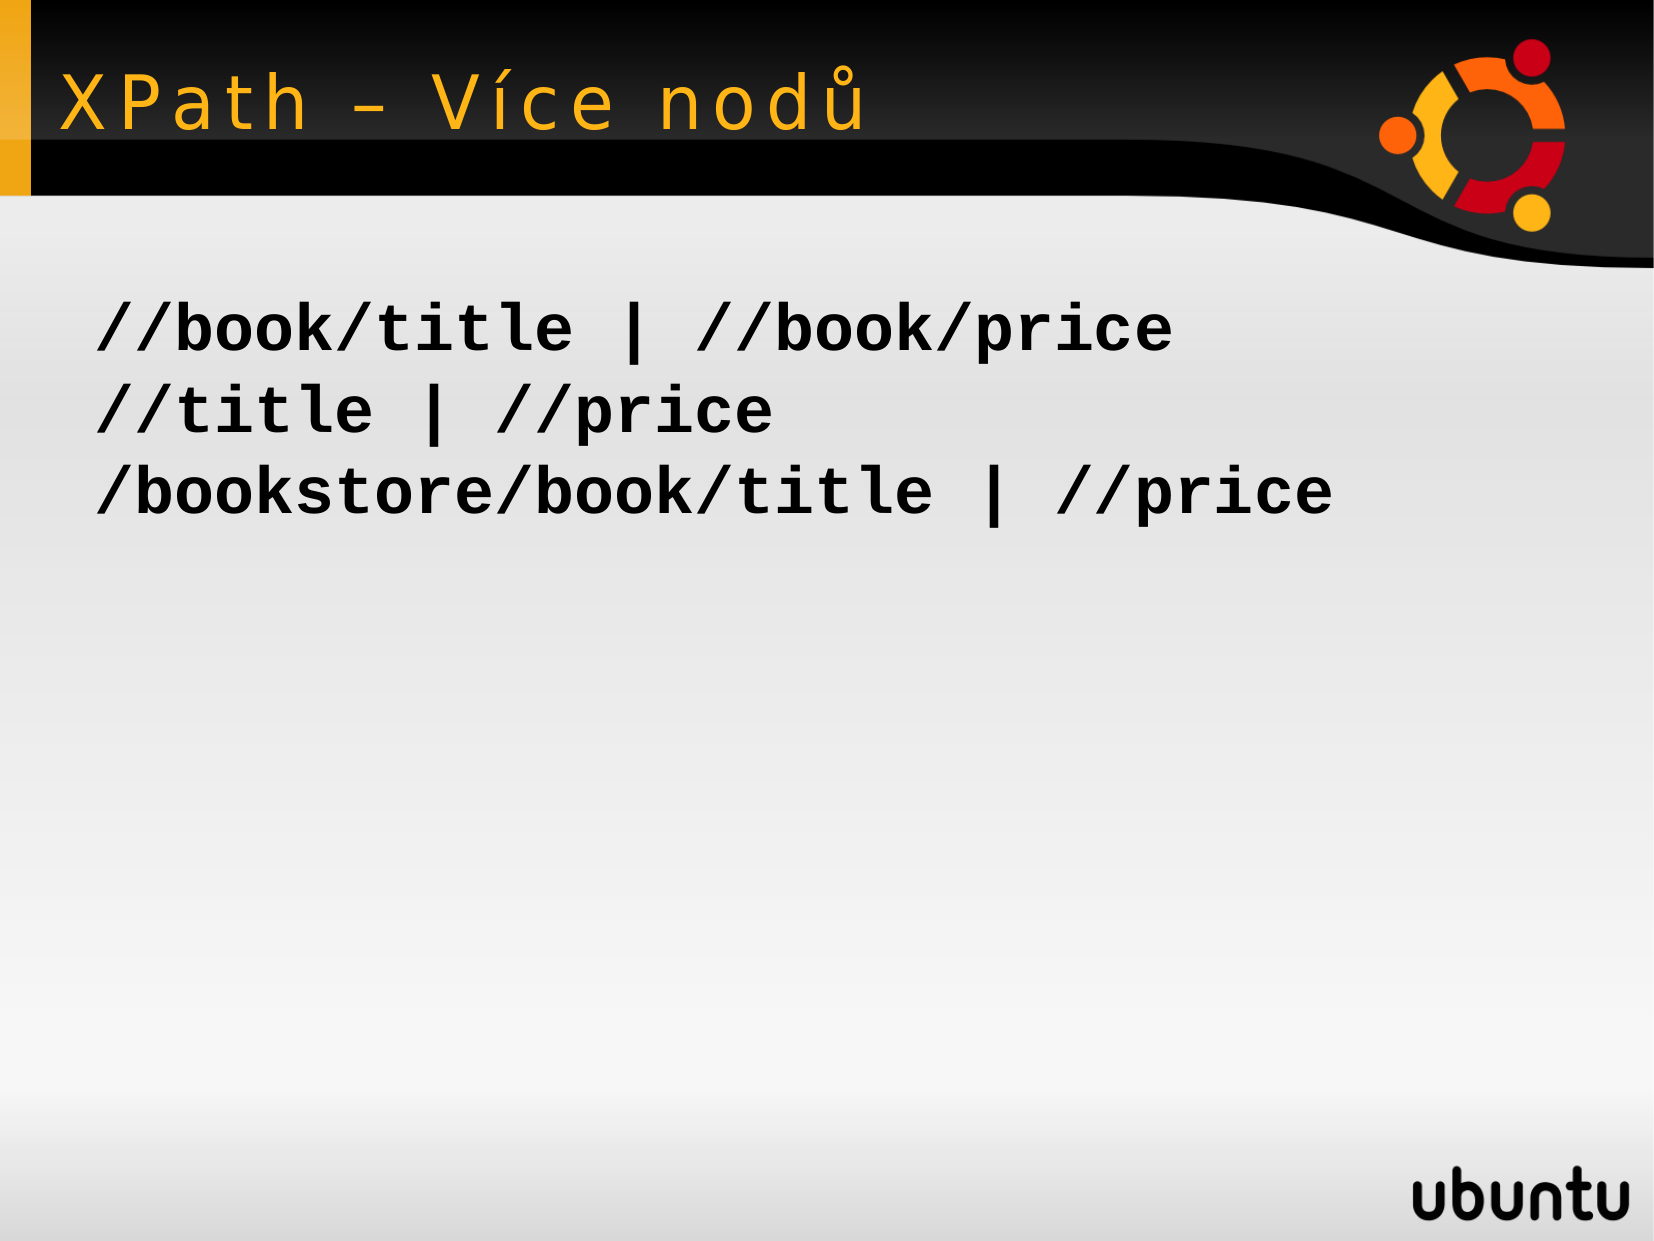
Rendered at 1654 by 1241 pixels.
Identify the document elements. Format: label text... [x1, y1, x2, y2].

picture [0, 0, 1654, 1241]
list //book/title | //book/price //title | //price /bookstore/book/title | //price [76, 295, 1565, 1114]
title XPath – Více nodů [59, 29, 1270, 178]
